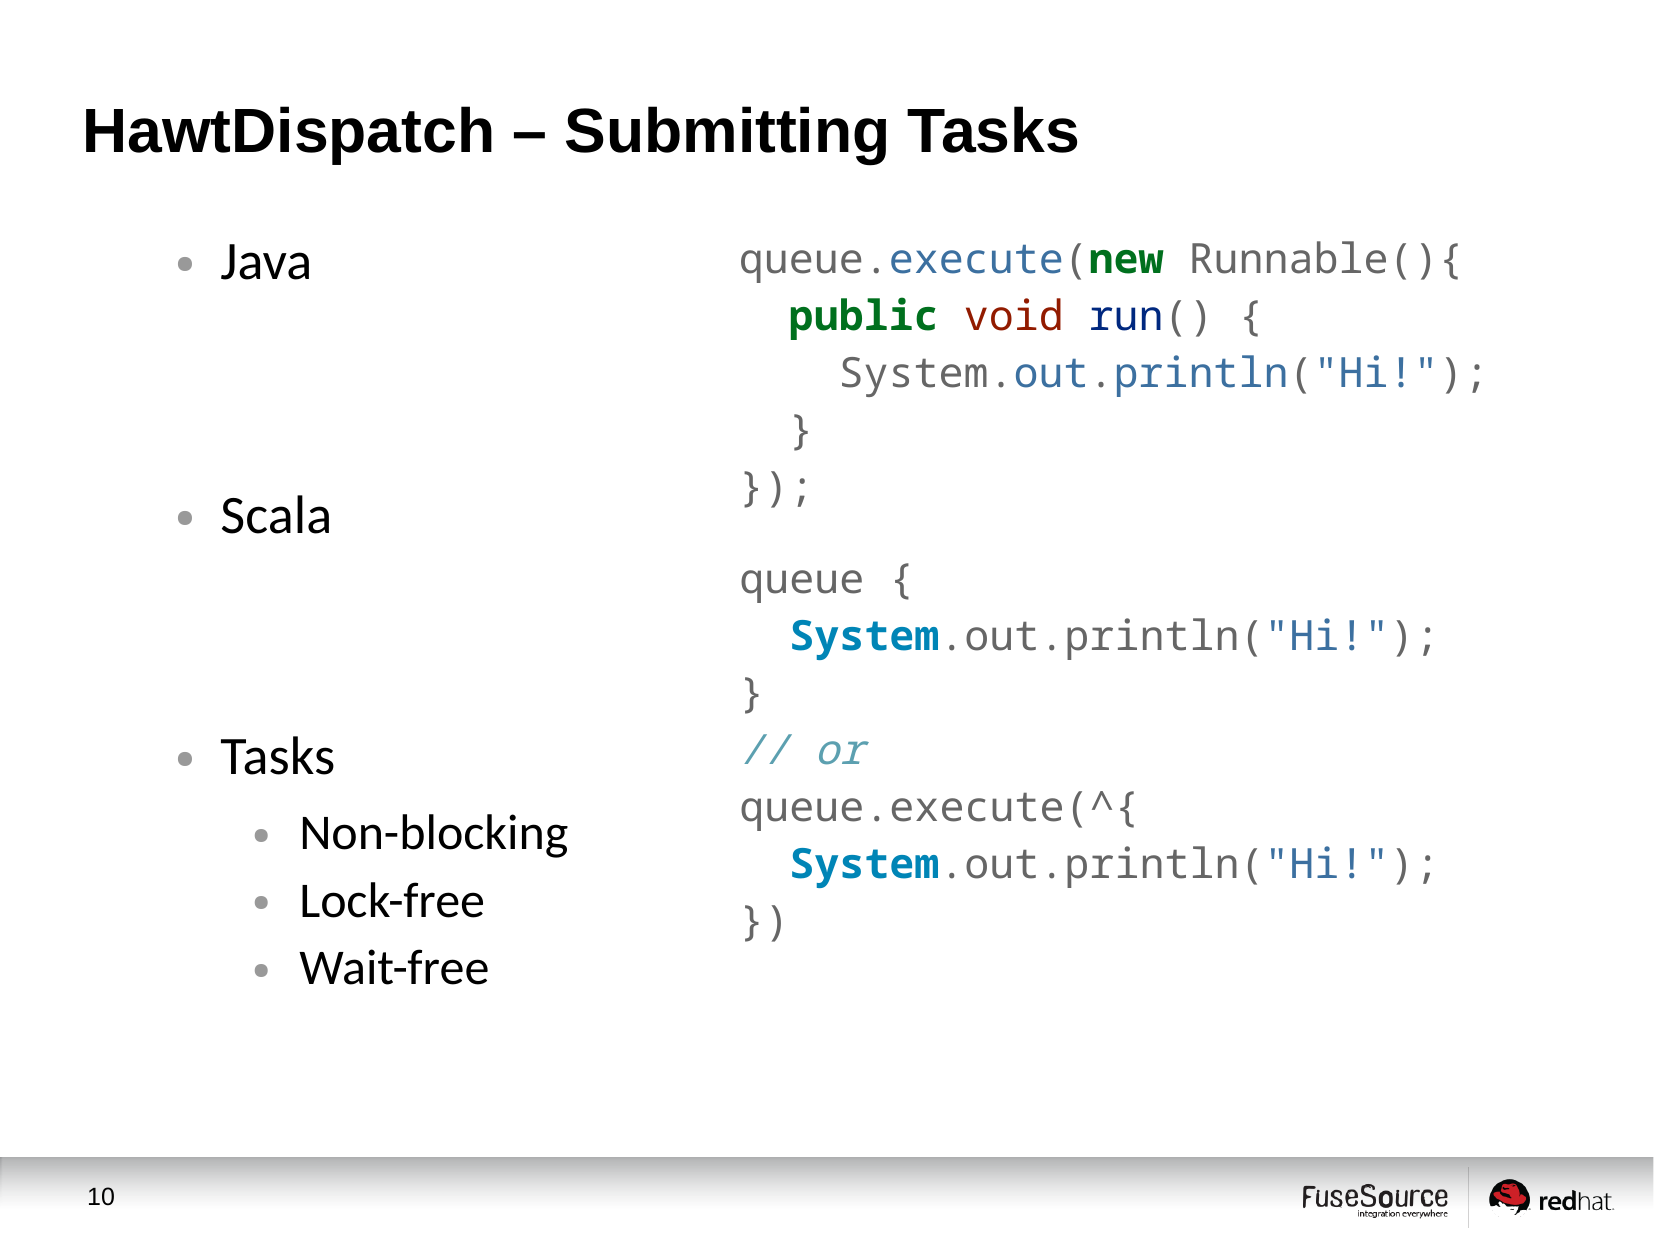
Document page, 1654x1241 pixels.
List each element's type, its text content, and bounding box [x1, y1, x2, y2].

text_box queue.execute(new Runnable(){ public void run() { System.out.println("Hi!"); } }); [723, 221, 1654, 548]
title HawtDispatch – Submitting Tasks [82, 37, 1571, 226]
list Java Scala Tasks Non-blocking Lock-free Wait-free [86, 238, 1576, 1119]
picture [0, 1, 1654, 1241]
text_box queue { System.out.println("Hi!"); } // or queue.execute(^{ System.out.println("Hi!"); }) [724, 541, 1595, 968]
